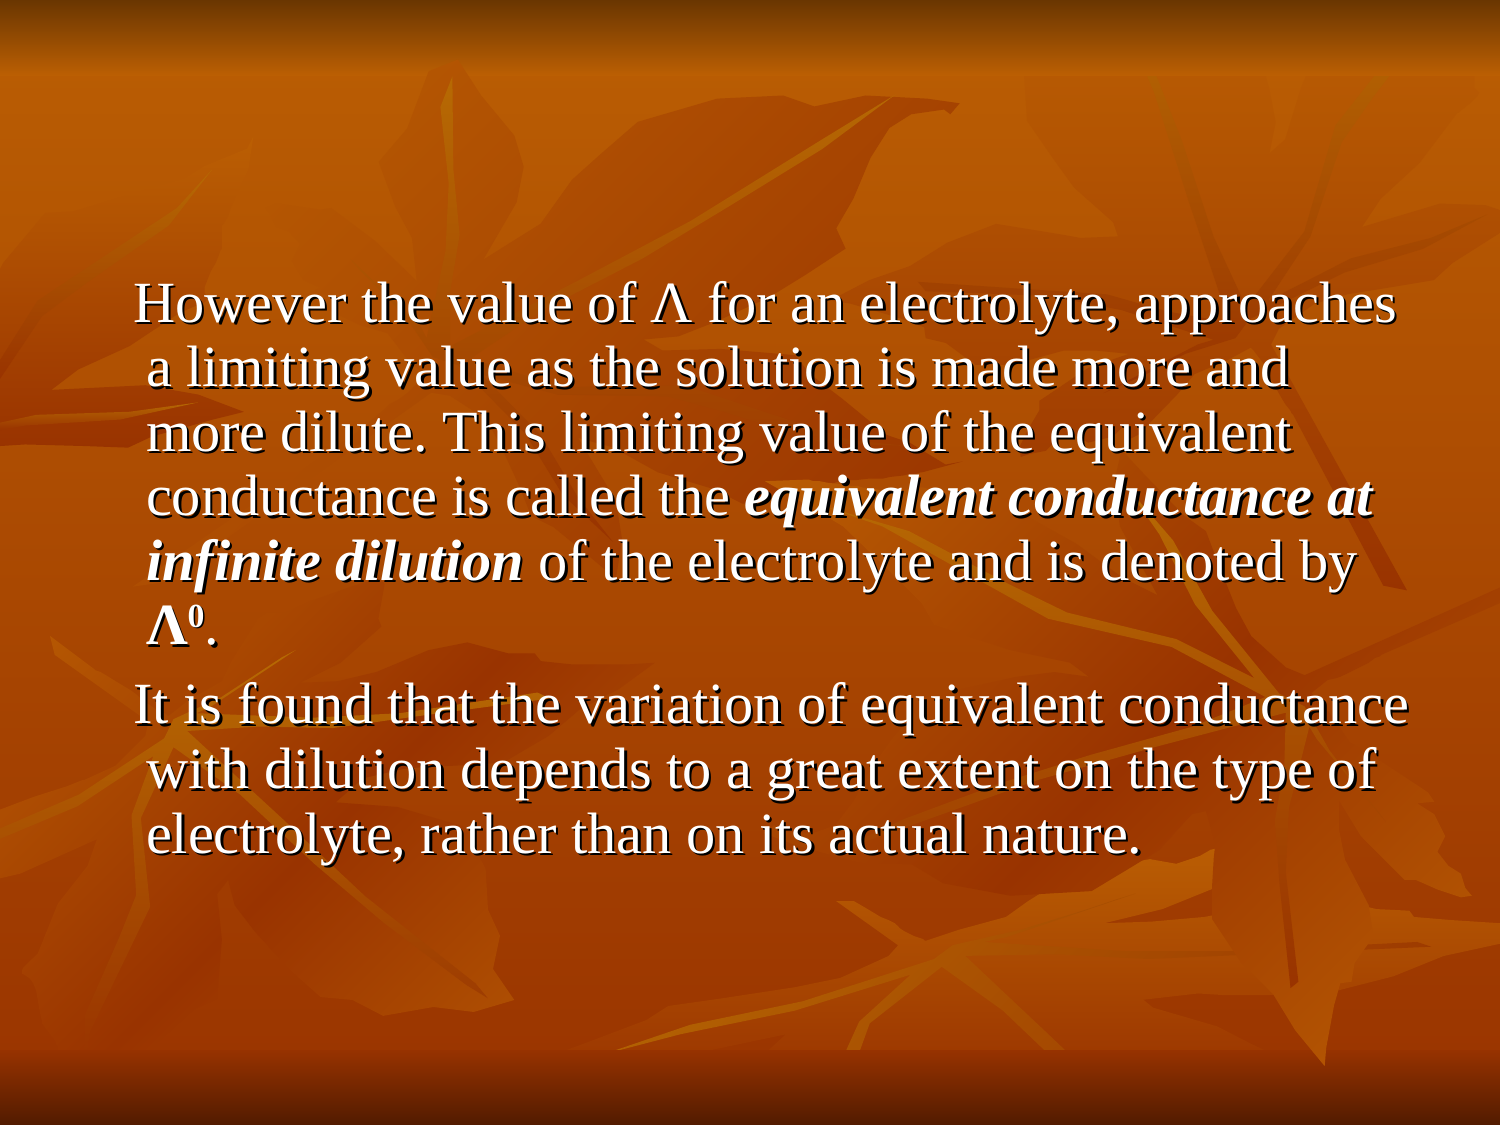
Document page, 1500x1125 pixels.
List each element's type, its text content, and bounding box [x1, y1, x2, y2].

list However the value of Λ for an electrolyte, approaches a limiting value as the solution is made more and more dilute. This limiting value of the equivalent conductance is called the equivalent conductance at infinite dilution of the electrolyte and is denoted by Λ0. It is found that the variation of equivalent conductance with dilution depends to a great extent on the type of electrolyte, rather than on its actual nature. [75, 262, 1426, 1006]
